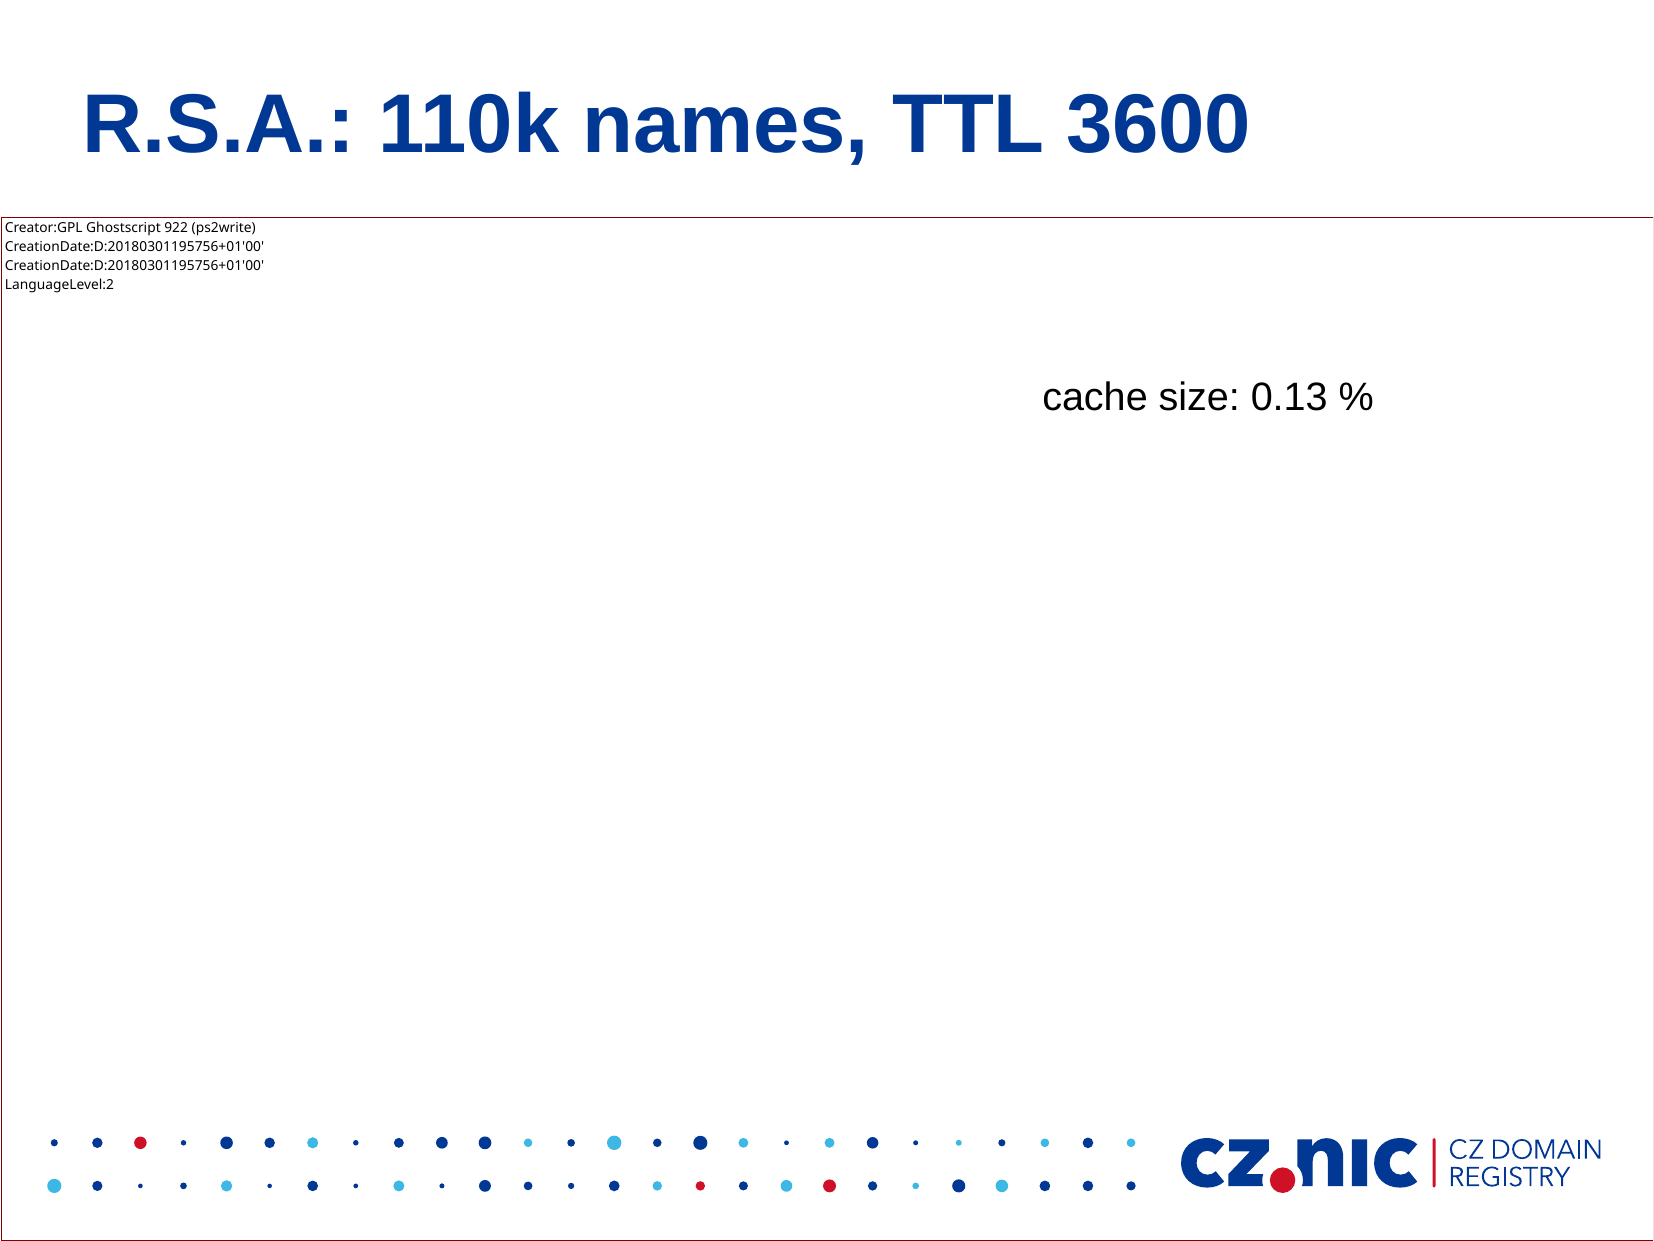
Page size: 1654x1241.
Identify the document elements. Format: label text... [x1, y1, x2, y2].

title R.S.A.: 110k names, TTL 3600 [82, 70, 1571, 178]
text_box cache size: 0.13 % [1027, 366, 1441, 470]
picture [0, 216, 1654, 1241]
